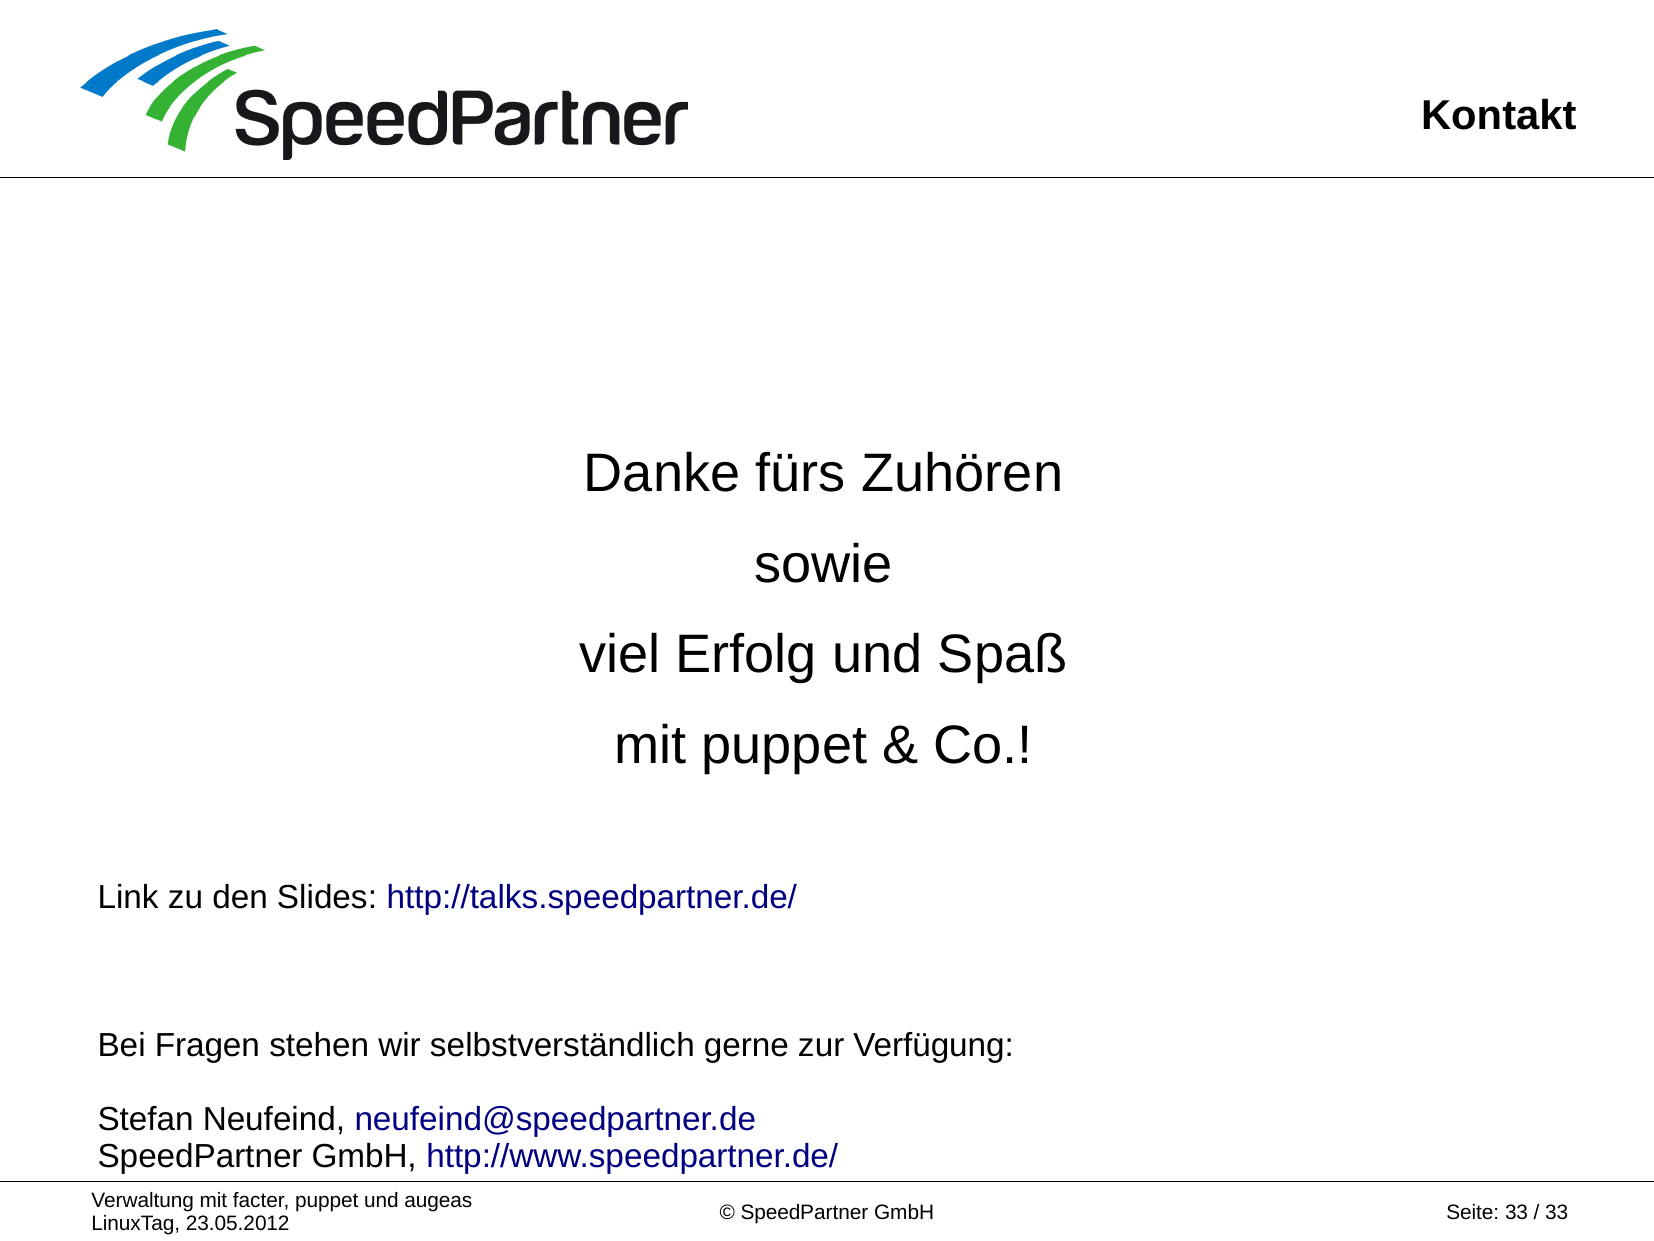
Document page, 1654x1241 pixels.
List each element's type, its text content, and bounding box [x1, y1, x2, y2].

picture [80, 29, 688, 160]
text_box Danke fürs Zuhören sowie viel Erfolg und Spaß mit puppet & Co.! Link zu den Slides: http://talks.speedpartner.de/ Bei Fragen stehen wir selbstverständlich gerne zur Verfügung: Stefan Neufeind, neufeind@speedpartner.de SpeedPartner GmbH, http://www.speedpartner.de/ [82, 253, 1565, 1183]
title Kontakt [602, 70, 1577, 160]
